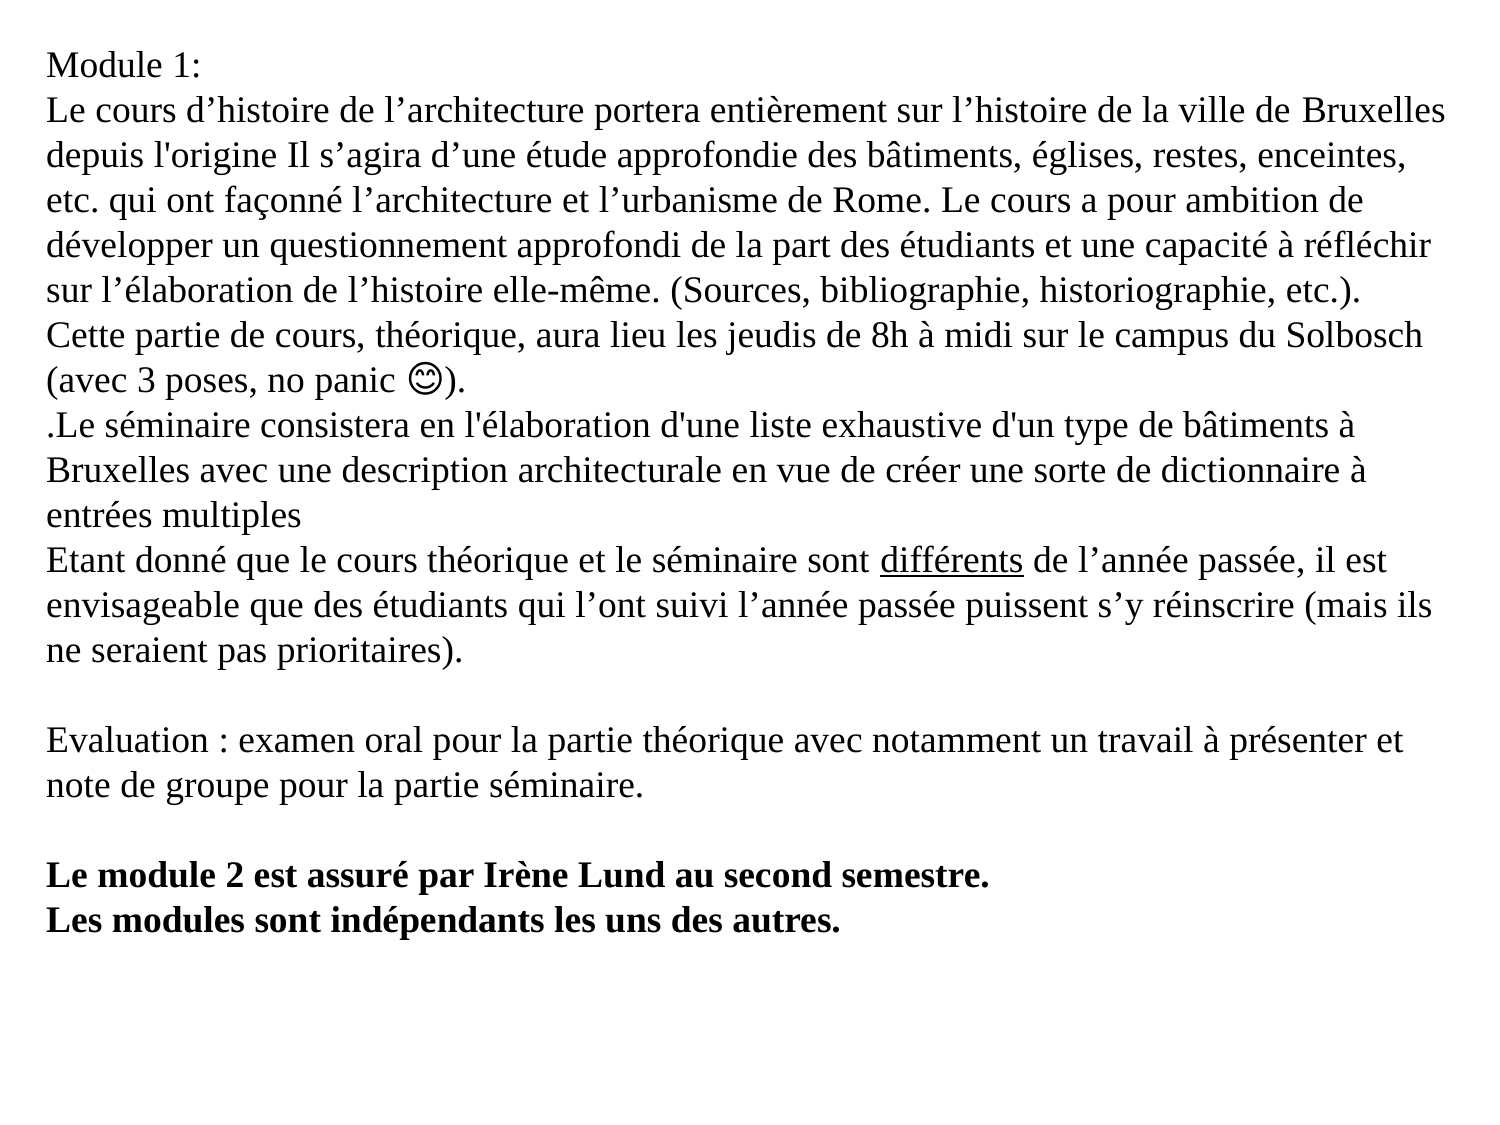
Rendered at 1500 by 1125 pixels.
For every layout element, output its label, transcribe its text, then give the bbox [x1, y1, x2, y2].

text_box Module 1: Le cours d’histoire de l’architecture portera entièrement sur l’histoire de la ville de Bruxelles depuis l'origine Il s’agira d’une étude approfondie des bâtiments, églises, restes, enceintes, etc. qui ont façonné l’architecture et l’urbanisme de Rome. Le cours a pour ambition de développer un questionnement approfondi de la part des étudiants et une capacité à réfléchir sur l’élaboration de l’histoire elle-même. (Sources, bibliographie, historiographie, etc.). Cette partie de cours, théorique, aura lieu les jeudis de 8h à midi sur le campus du Solbosch (avec 3 poses, no panic 😊). .Le séminaire consistera en l'élaboration d'une liste exhaustive d'un type de bâtiments à Bruxelles avec une description architecturale en vue de créer une sorte de dictionnaire à entrées multiples Etant donné que le cours théorique et le séminaire sont différents de l’année passée, il est envisageable que des étudiants qui l’ont suivi l’année passée puissent s’y réinscrire (mais ils ne seraient pas prioritaires). Evaluation : examen oral pour la partie théorique avec notamment un travail à présenter et note de groupe pour la partie séminaire. Le module 2 est assuré par Irène Lund au second semestre. Les modules sont indépendants les uns des autres. [31, 32, 1469, 1003]
